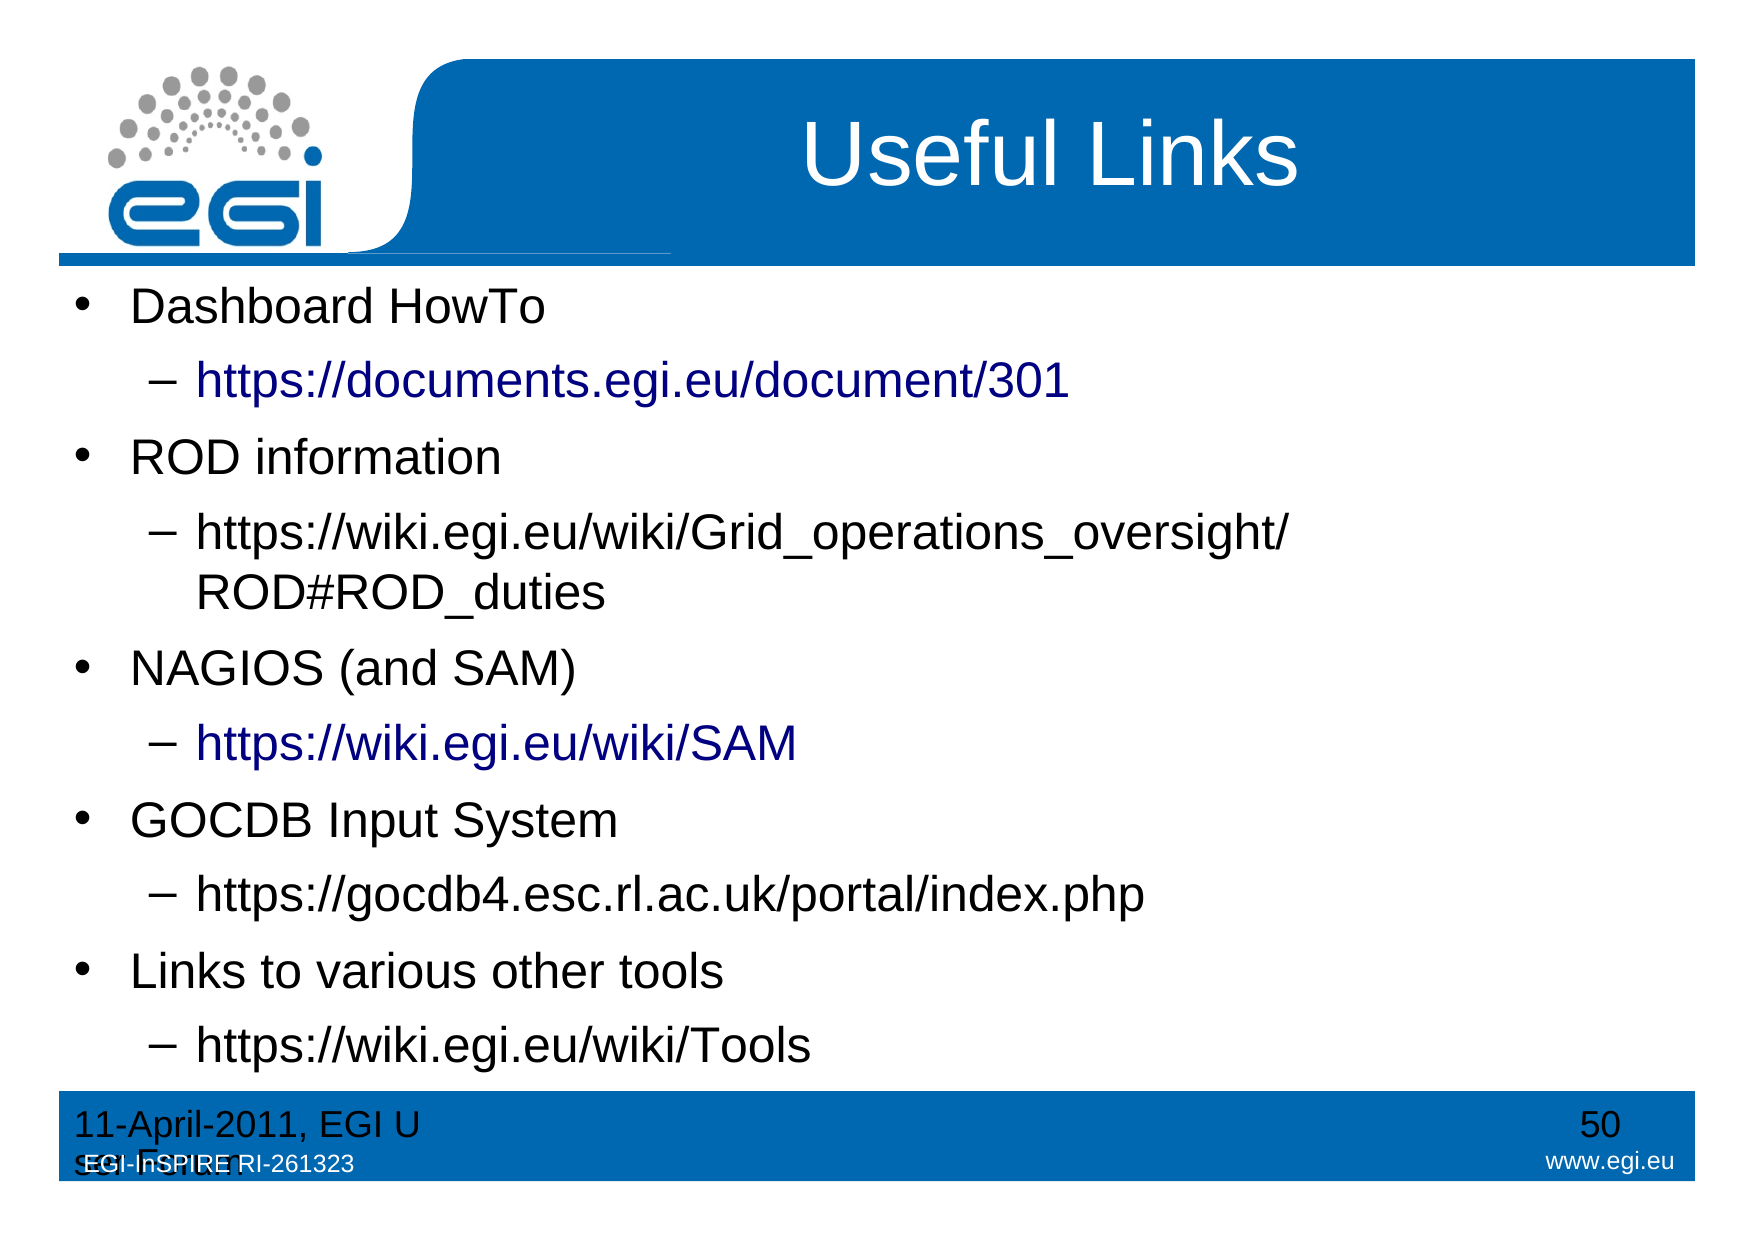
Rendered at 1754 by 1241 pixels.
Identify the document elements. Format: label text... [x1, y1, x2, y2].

title Useful Links [439, 31, 1663, 265]
picture [59, 59, 348, 253]
list Dashboard HowTo https://documents.egi.eu/document/301 ROD information https://wiki.egi.eu/wiki/Grid_operations_oversight/ROD#ROD_duties NAGIOS (and SAM) https://wiki.egi.eu/wiki/SAM GOCDB Input System https://gocdb4.esc.rl.ac.uk/portal/index.php Links to various other tools https://wiki.egi.eu/wiki/Tools [59, 265, 1695, 1093]
